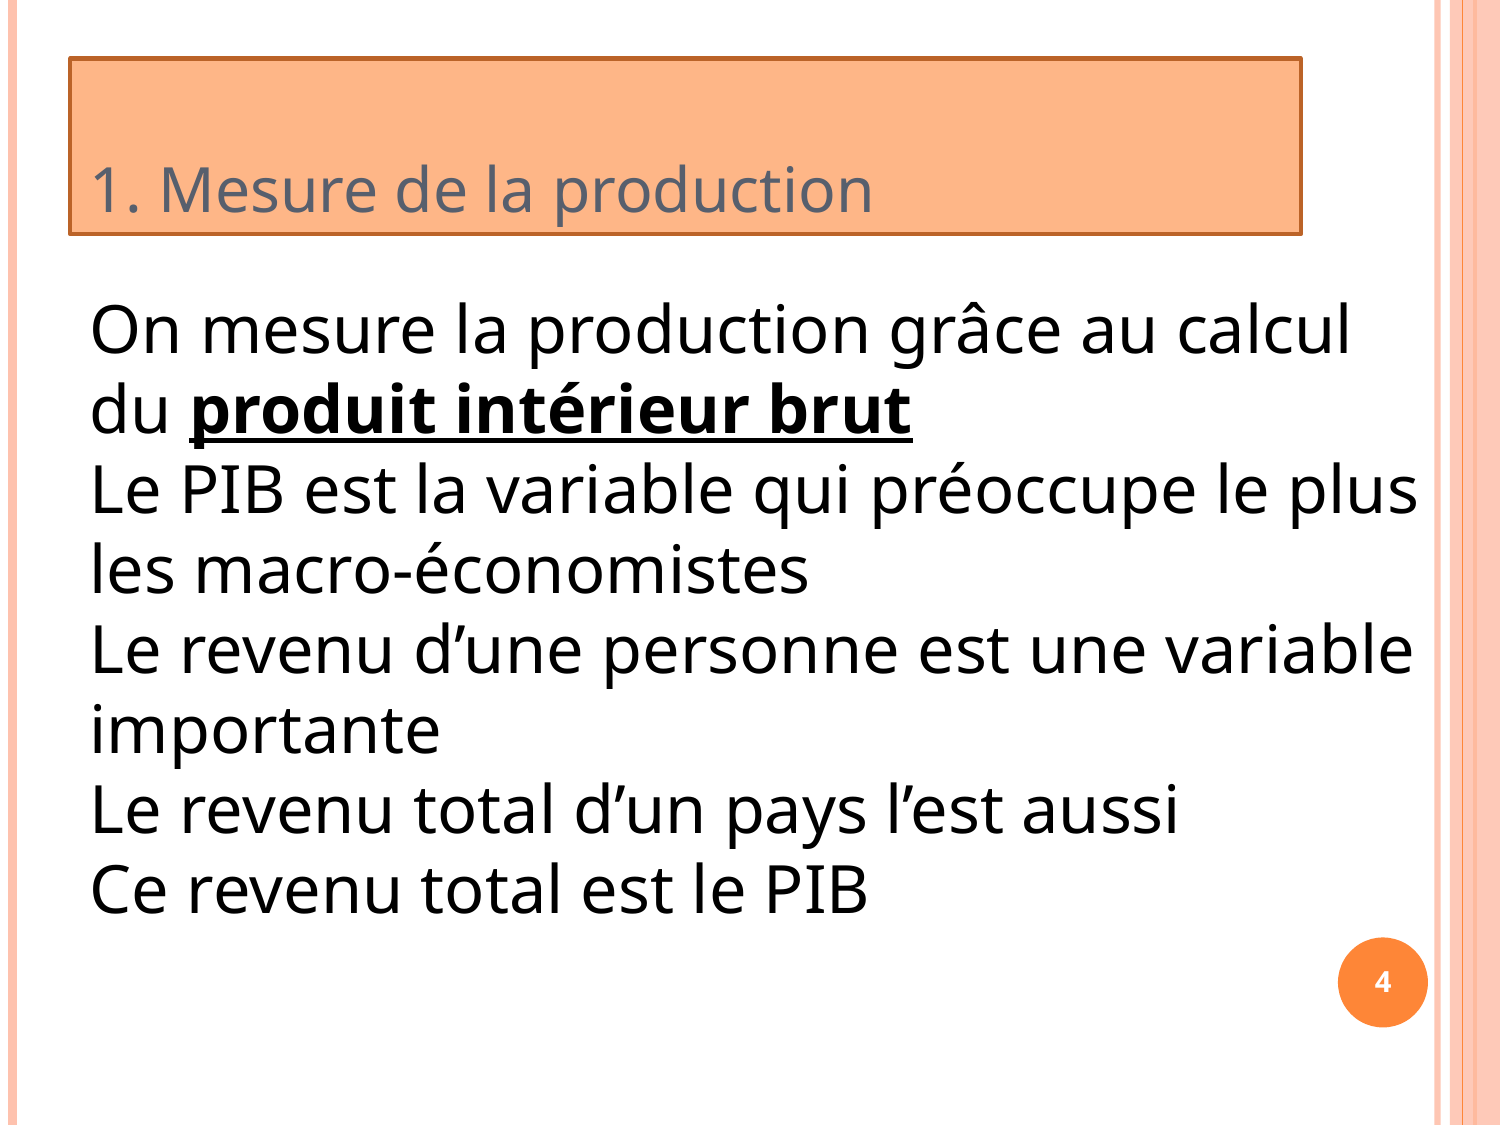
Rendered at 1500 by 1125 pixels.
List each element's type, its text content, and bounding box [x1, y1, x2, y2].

text_box [70, 58, 1301, 235]
title 1. Mesure de la production [75, 45, 1300, 233]
slide_number <numéro> [1333, 940, 1434, 1027]
list On mesure la production grâce au calcul du produit intérieur brut Le PIB est la variable qui préoccupe le plus les macro-économistes Le revenu d’une personne est une variable importante Le revenu total d’un pays l’est aussi Ce revenu total est le PIB [75, 278, 1454, 1062]
